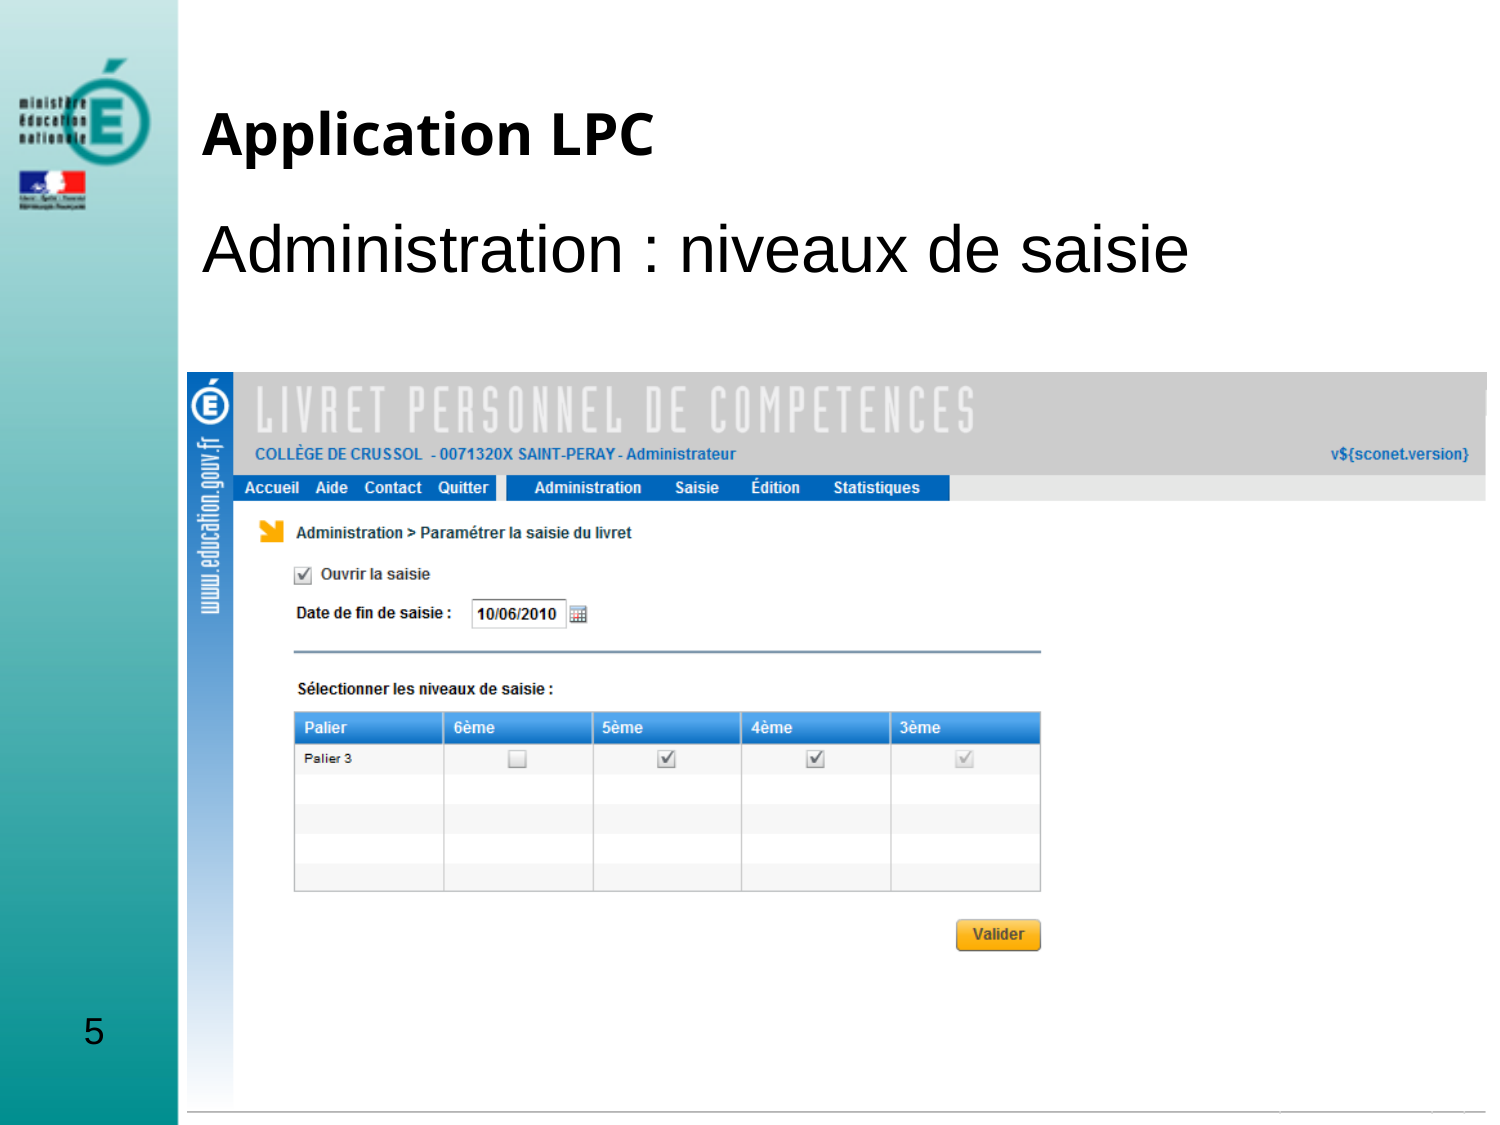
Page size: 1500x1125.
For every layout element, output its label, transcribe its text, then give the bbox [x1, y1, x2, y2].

picture [0, 0, 179, 1125]
text_box <numéro> [41, 999, 148, 1060]
picture [187, 372, 1487, 1114]
text_box Application LPC [187, 89, 1430, 176]
text_box Administration : niveaux de saisie [187, 198, 1454, 305]
